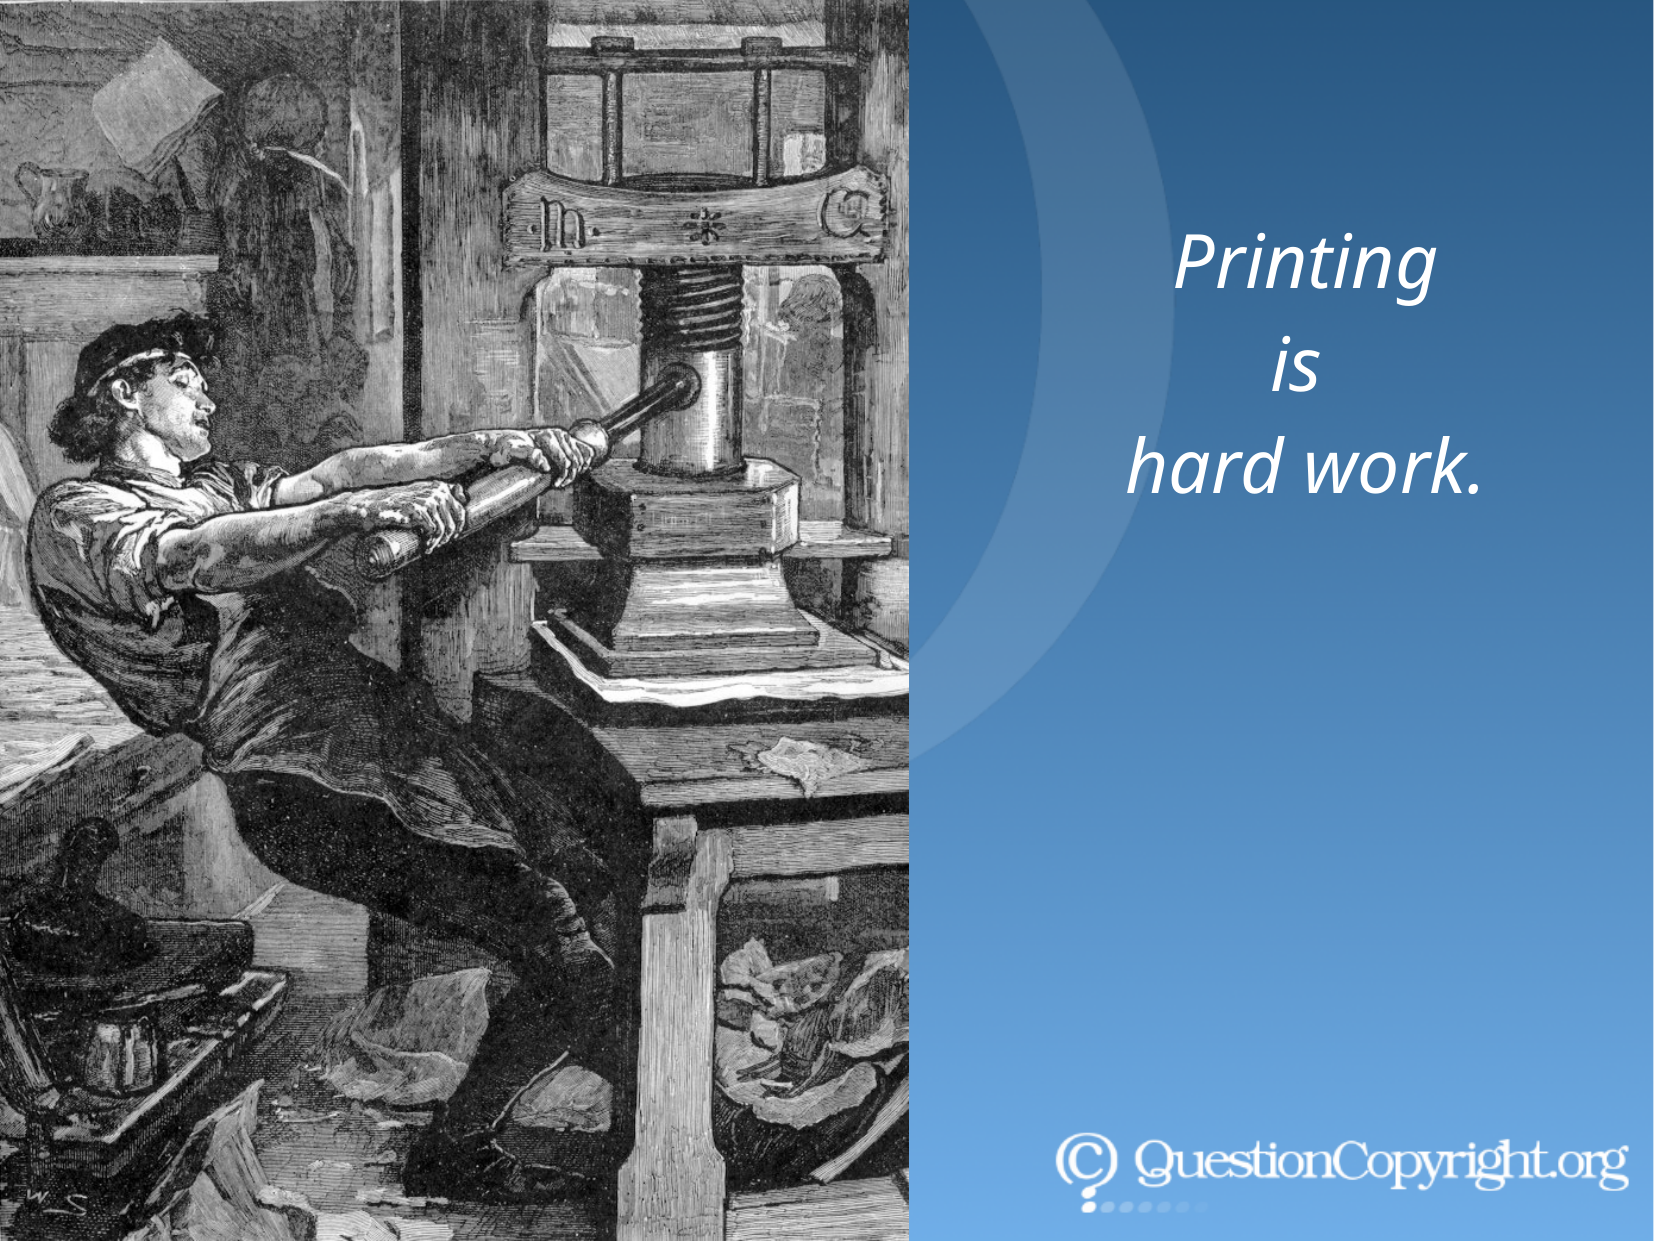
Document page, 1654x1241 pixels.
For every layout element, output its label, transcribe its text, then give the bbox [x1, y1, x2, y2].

picture [0, 0, 1654, 1241]
text_box Printing is hard work. [1110, 201, 1521, 514]
